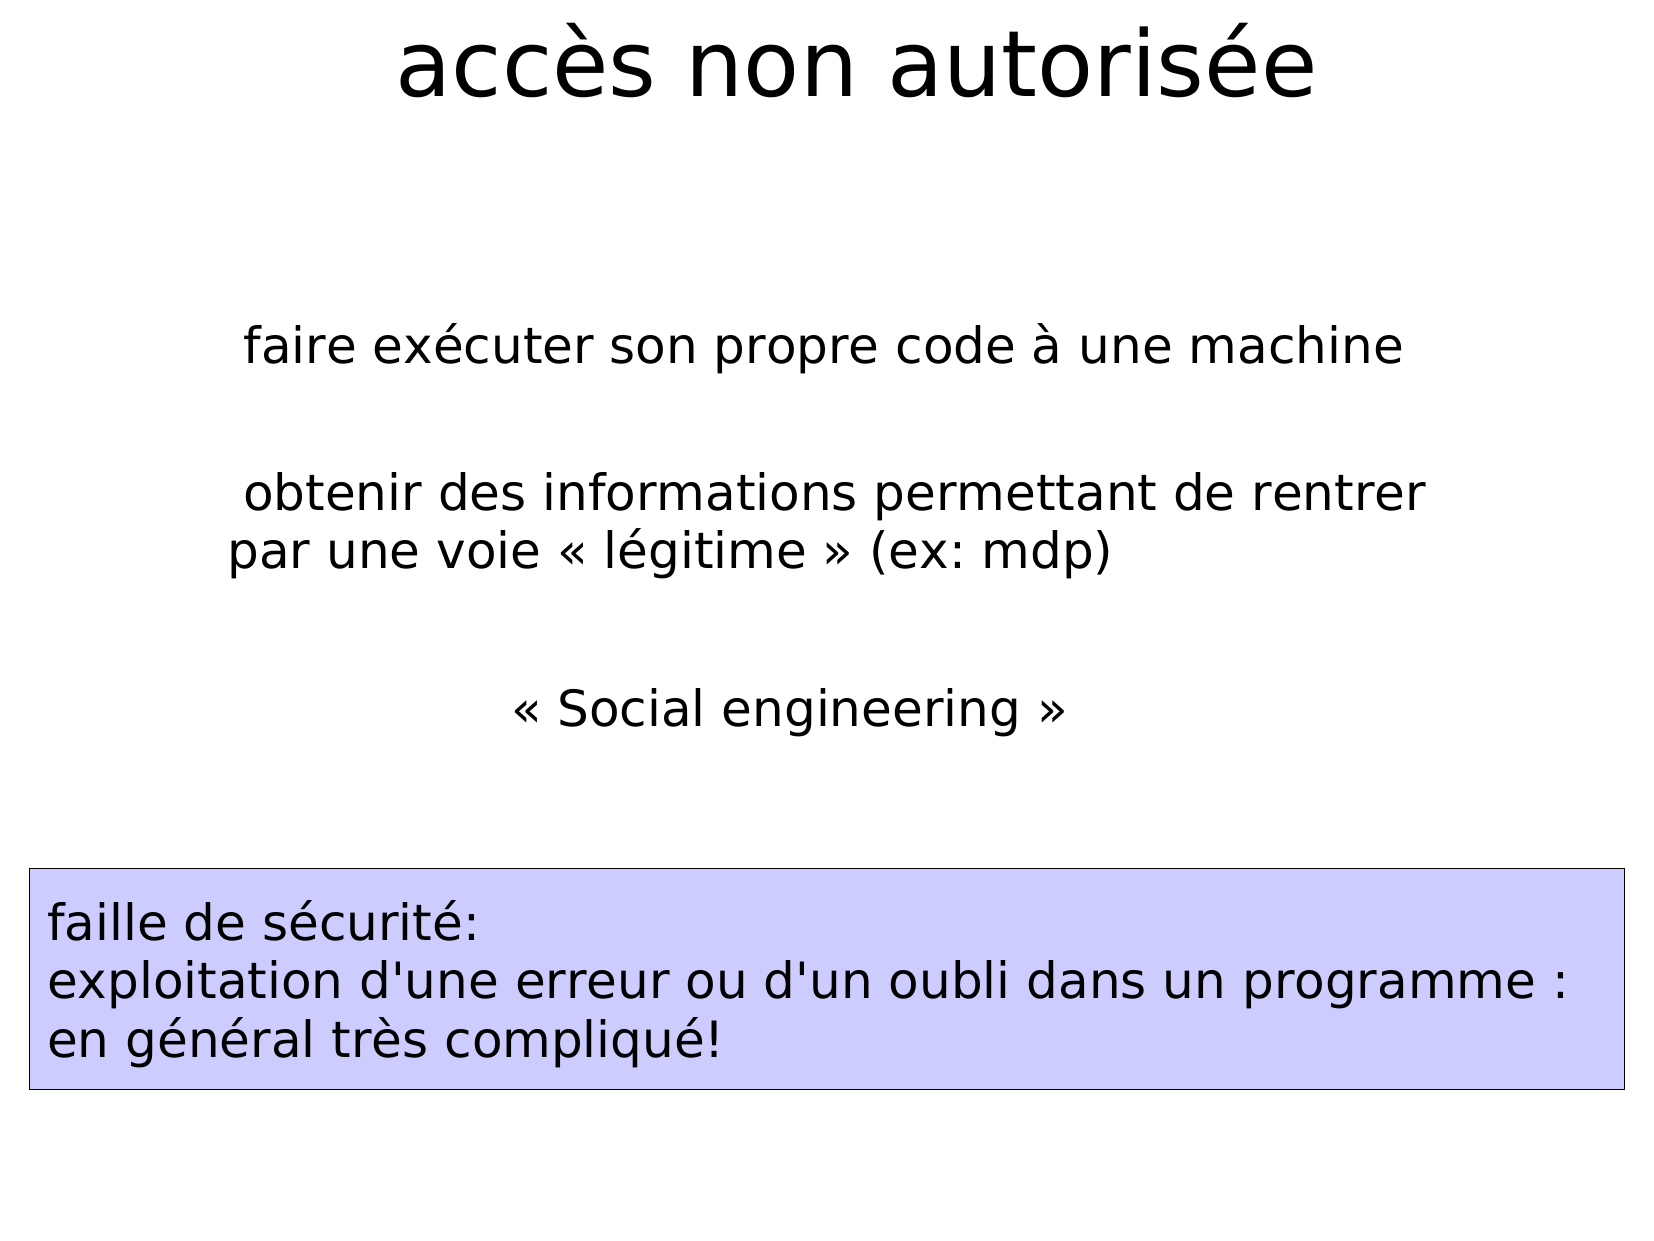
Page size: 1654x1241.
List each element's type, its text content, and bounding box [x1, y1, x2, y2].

text_box faire exécuter son propre code à une machine obtenir des informations permettant de rentrer par une voie « légitime » (ex: mdp) [227, 317, 1444, 581]
title accès non autorisée [166, 0, 1549, 126]
text_box faille de sécurité: exploitation d'une erreur ou d'un oubli dans un programme : en général très compliqué! [47, 894, 1654, 1069]
text_box [29, 868, 1625, 1090]
text_box « Social engineering » [511, 679, 1100, 739]
